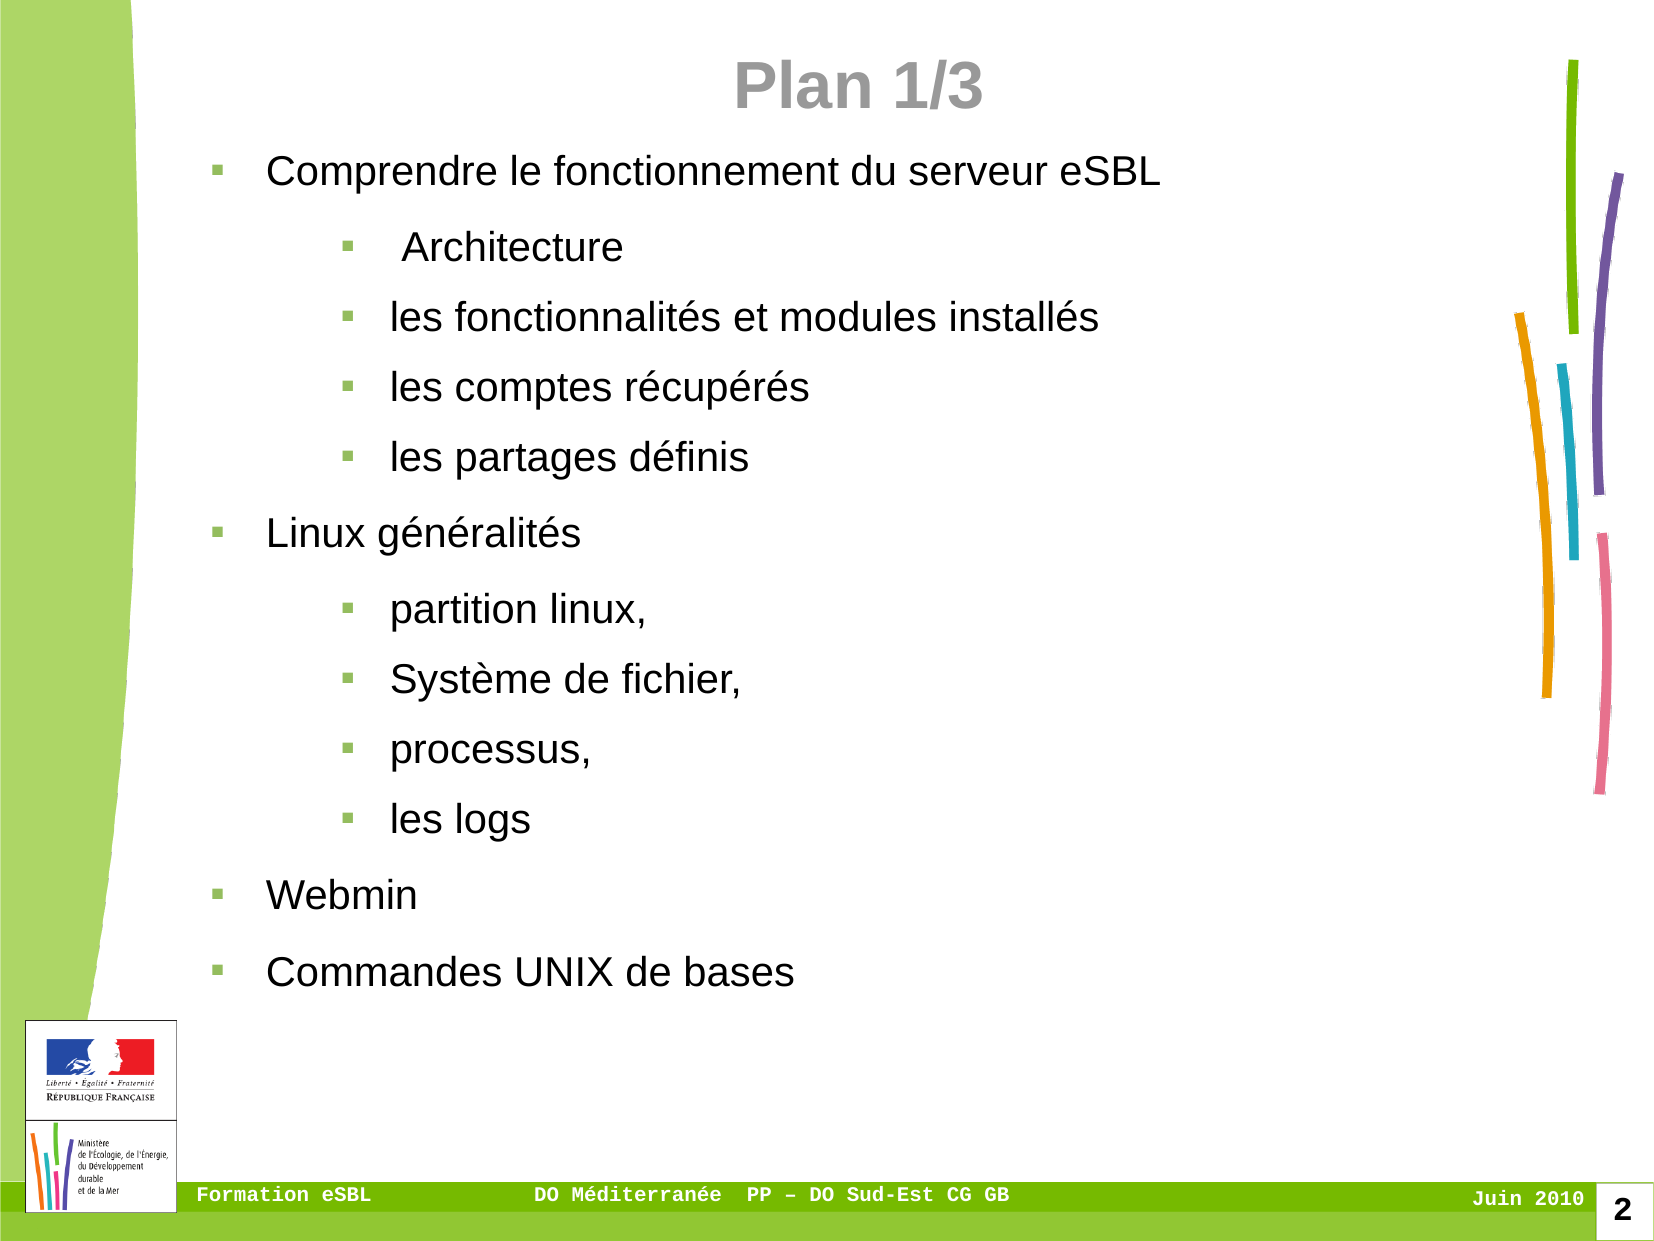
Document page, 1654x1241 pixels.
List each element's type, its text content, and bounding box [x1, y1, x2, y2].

picture [0, 0, 1654, 1241]
title Plan 1/3 [152, 28, 1566, 142]
list Comprendre le fonctionnement du serveur eSBL Architecture les fonctionnalités et modules installés les comptes récupérés les partages définis Linux généralités partition linux, Système de fichier, processus, les logs Webmin Commandes UNIX de bases [177, 147, 1595, 1138]
